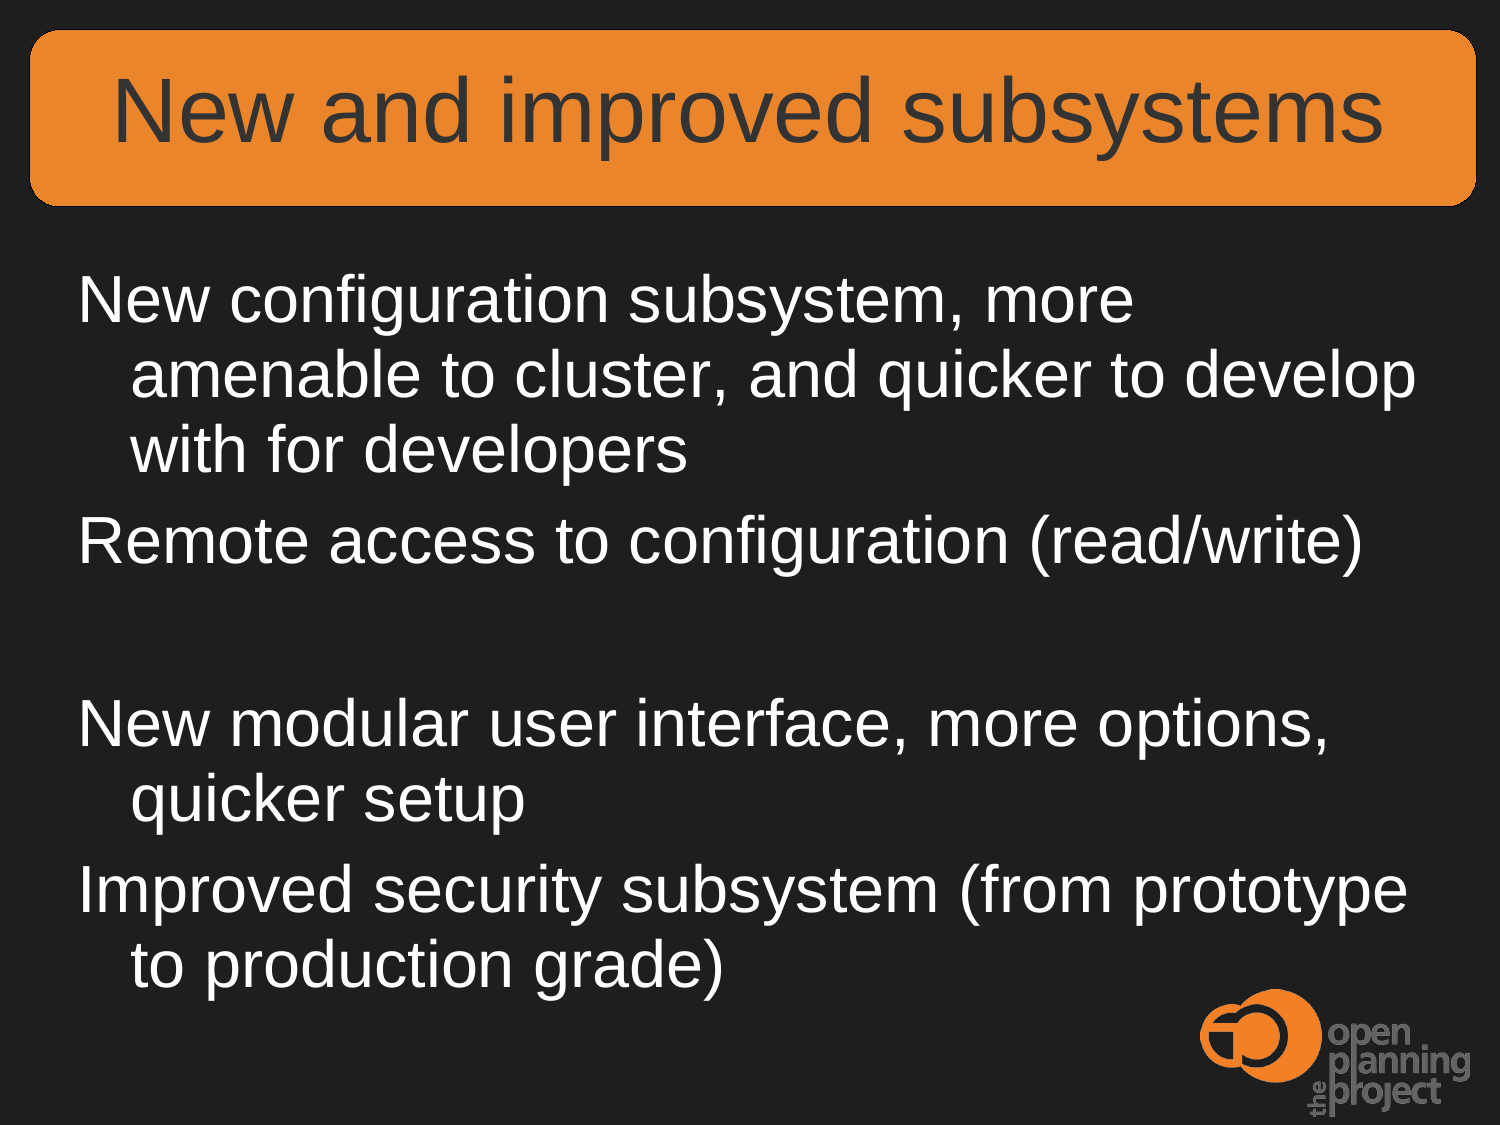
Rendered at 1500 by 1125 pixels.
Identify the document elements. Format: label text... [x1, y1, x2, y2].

picture [1200, 989, 1470, 1117]
title New and improved subsystems [74, 28, 1425, 207]
list New configuration subsystem, more amenable to cluster, and quicker to develop with for developers Remote access to configuration (read/write) New modular user interface, more options, quicker setup Improved security subsystem (from prototype to production grade) [74, 262, 1425, 1005]
